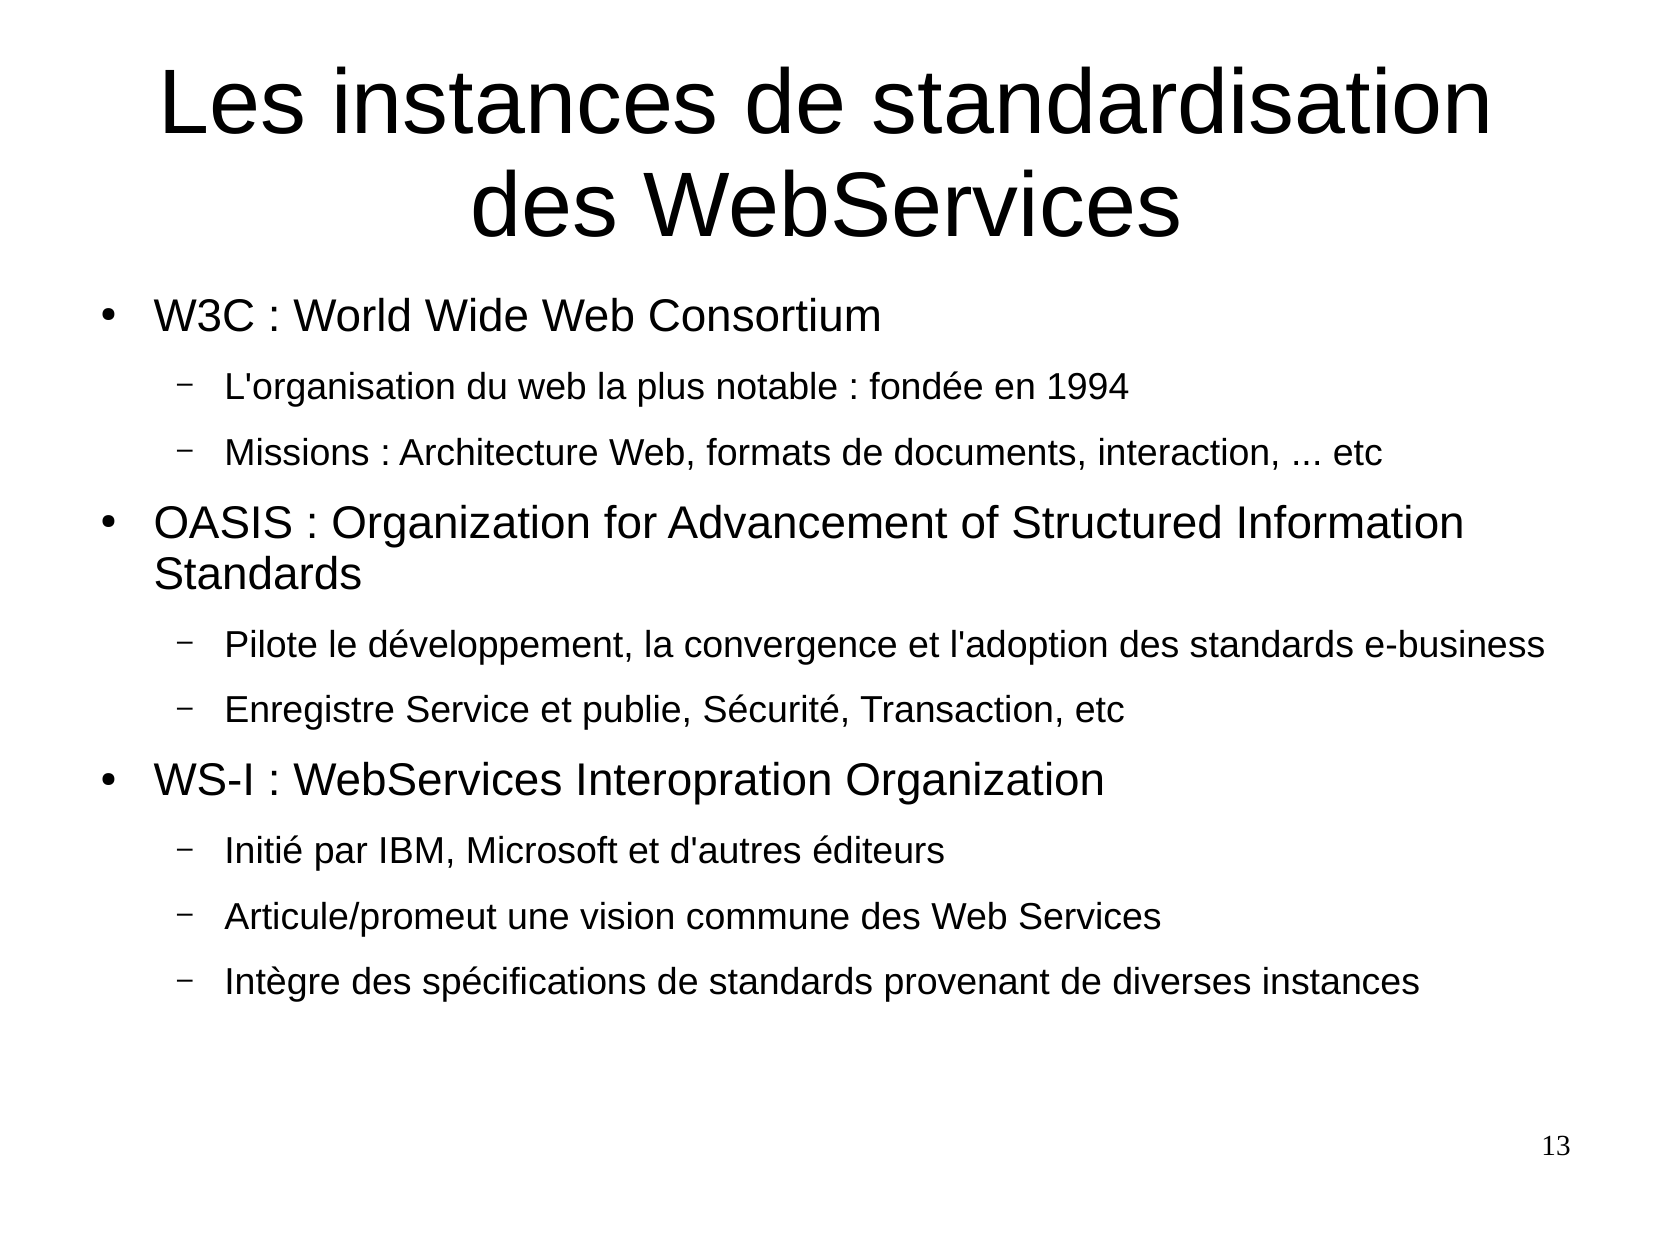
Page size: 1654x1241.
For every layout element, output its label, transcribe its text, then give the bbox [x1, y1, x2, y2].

title Les instances de standardisation des WebServices [82, 50, 1571, 256]
list W3C : World Wide Web Consortium L'organisation du web la plus notable : fondée en 1994 Missions : Architecture Web, formats de documents, interaction, ... etc OASIS : Organization for Advancement of Structured Information Standards Pilote le développement, la convergence et l'adoption des standards e-business Enregistre Service et publie, Sécurité, Transaction, etc WS-I : WebServices Interopration Organization Initié par IBM, Microsoft et d'autres éditeurs Articule/promeut une vision commune des Web Services Intègre des spécifications de standards provenant de diverses instances [82, 290, 1571, 1094]
